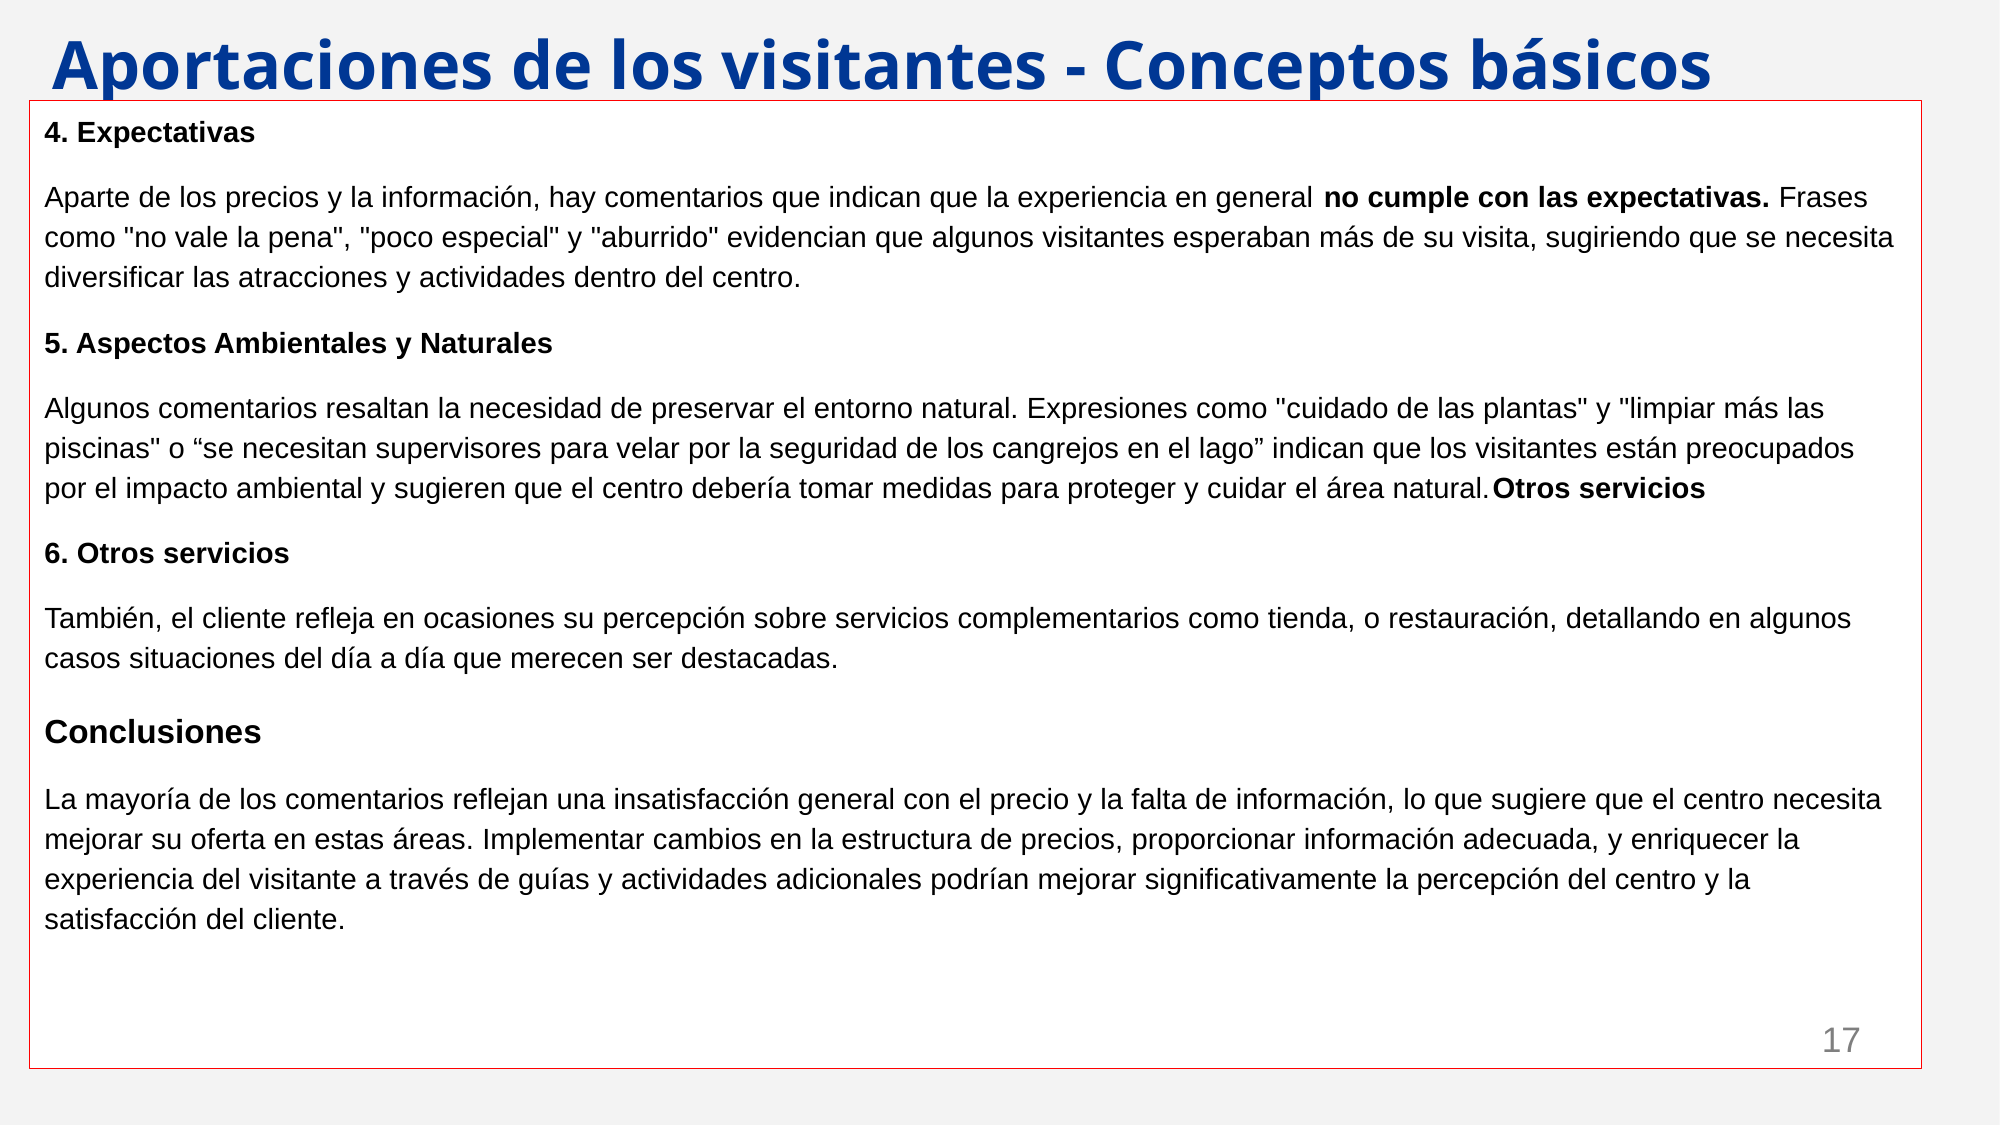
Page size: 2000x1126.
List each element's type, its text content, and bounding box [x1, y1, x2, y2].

text_box Aportaciones de los visitantes - Conceptos básicos [52, 0, 1945, 126]
text_box 4. Expectativas Aparte de los precios y la información, hay comentarios que indican que la experiencia en general no cumple con las expectativas. Frases como "no vale la pena", "poco especial" y "aburrido" evidencian que algunos visitantes esperaban más de su visita, sugiriendo que se necesita diversificar las atracciones y actividades dentro del centro. 5. Aspectos Ambientales y Naturales Algunos comentarios resaltan la necesidad de preservar el entorno natural. Expresiones como "cuidado de las plantas" y "limpiar más las piscinas" o “se necesitan supervisores para velar por la seguridad de los cangrejos en el lago” indican que los visitantes están preocupados por el impacto ambiental y sugieren que el centro debería tomar medidas para proteger y cuidar el área natural.Otros servicios 6. Otros servicios También, el cliente refleja en ocasiones su percepción sobre servicios complementarios como tienda, o restauración, detallando en algunos casos situaciones del día a día que merecen ser destacadas. Conclusiones La mayoría de los comentarios reflejan una insatisfacción general con el precio y la falta de información, lo que sugiere que el centro necesita mejorar su oferta en estas áreas. Implementar cambios en la estructura de precios, proporcionar información adecuada, y enriquecer la experiencia del visitante a través de guías y actividades adicionales podrían mejorar significativamente la percepción del centro y la satisfacción del cliente. [29, 100, 1922, 1069]
slide_number <number> [1412, 1008, 1880, 1069]
